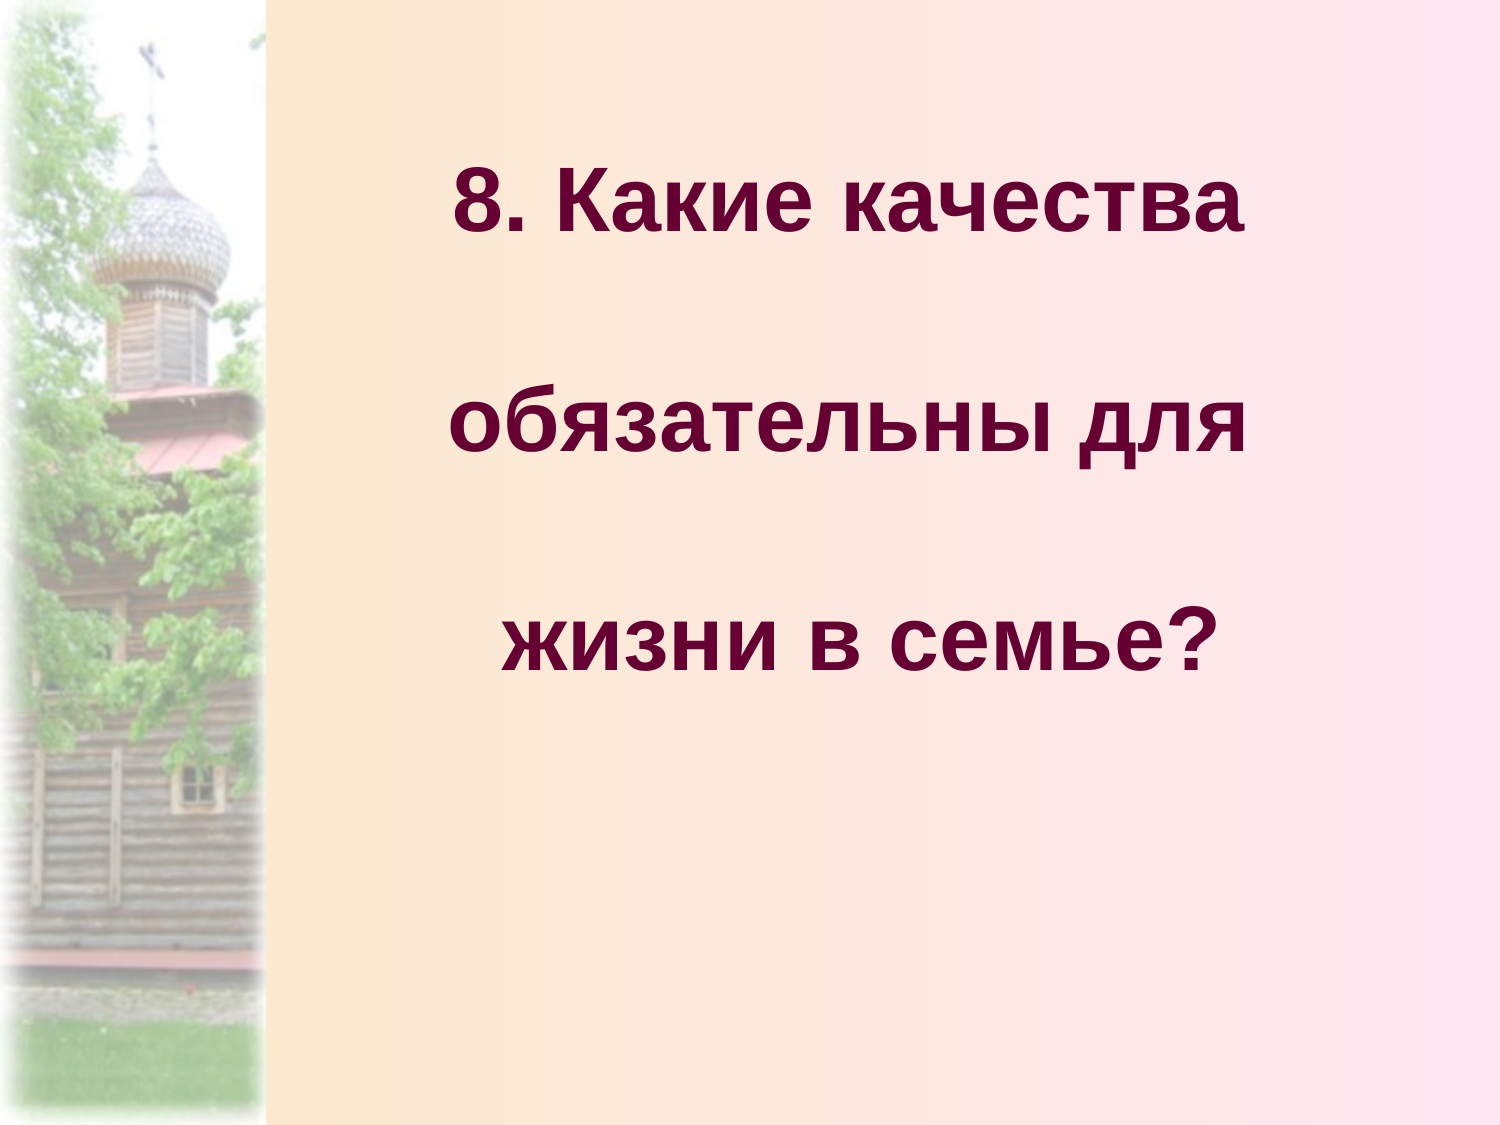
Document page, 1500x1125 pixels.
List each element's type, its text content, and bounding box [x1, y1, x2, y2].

picture [0, 0, 266, 1125]
text_box 8. Какие качества обязательны для жизни в семье? [301, 131, 1424, 697]
